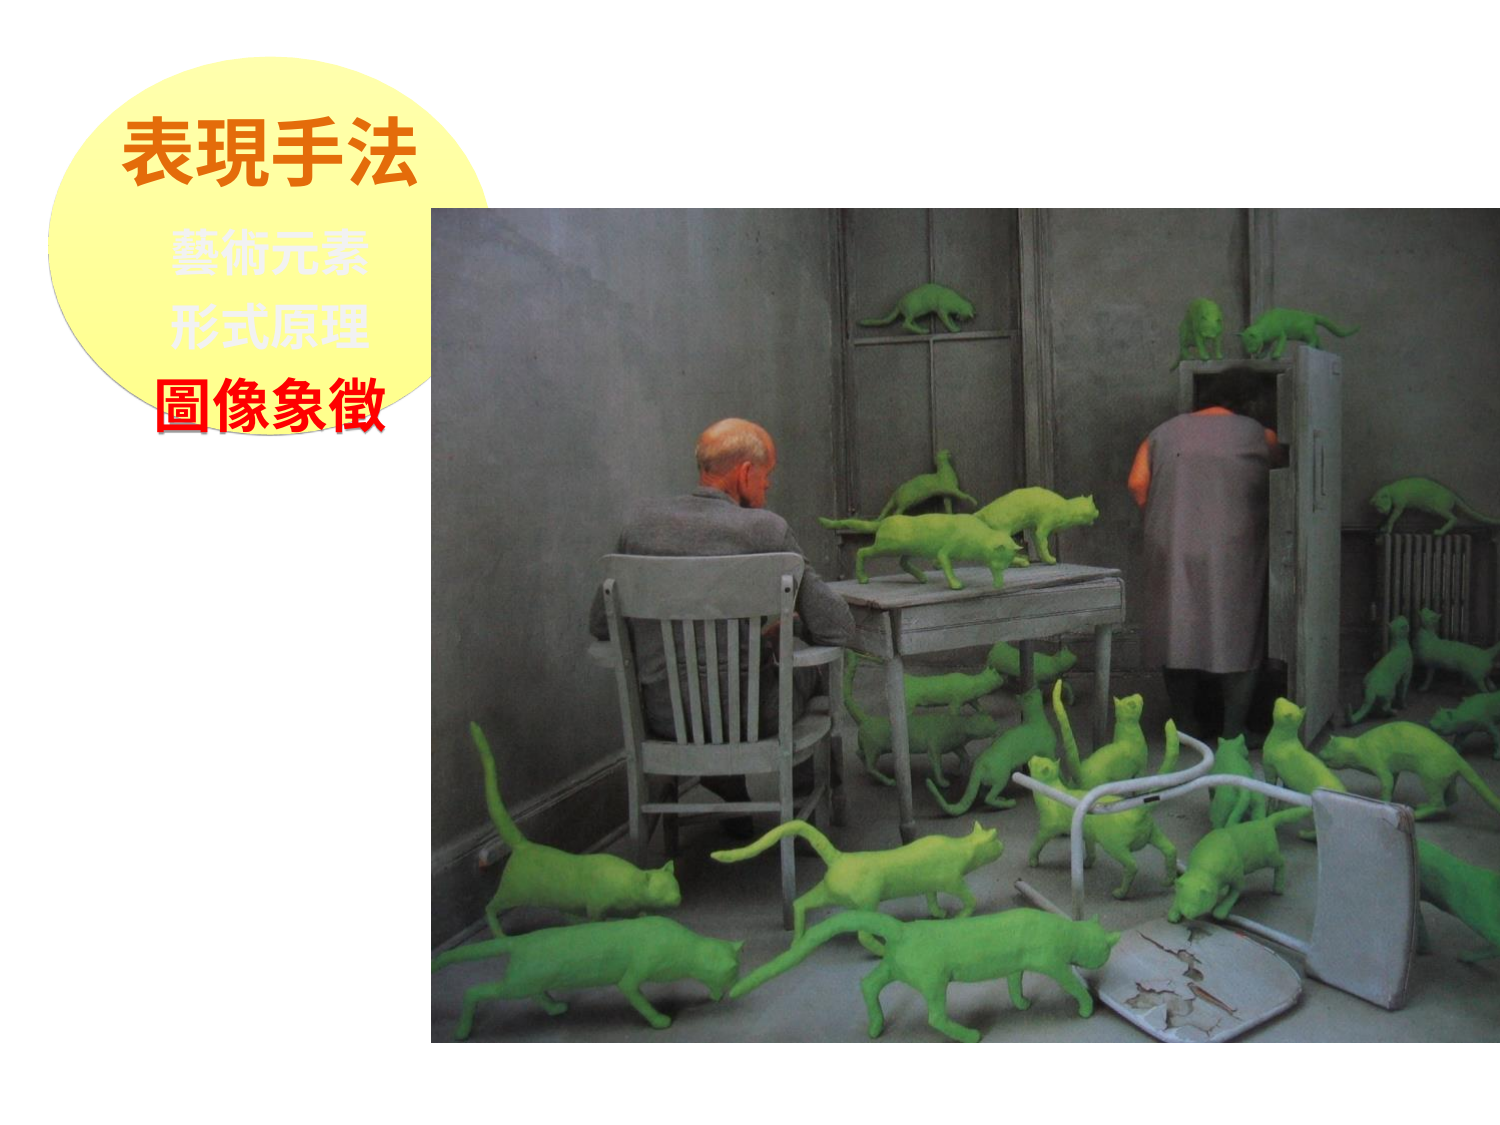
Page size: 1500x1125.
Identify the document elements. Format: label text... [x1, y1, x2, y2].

picture [431, 208, 1500, 1043]
text_box 表現手法 藝術元素 形式原理 圖像象徵 [48, 56, 489, 435]
text_box 表現手法 藝術元素 形式原理 圖像象徵 [164, 385, 201, 424]
